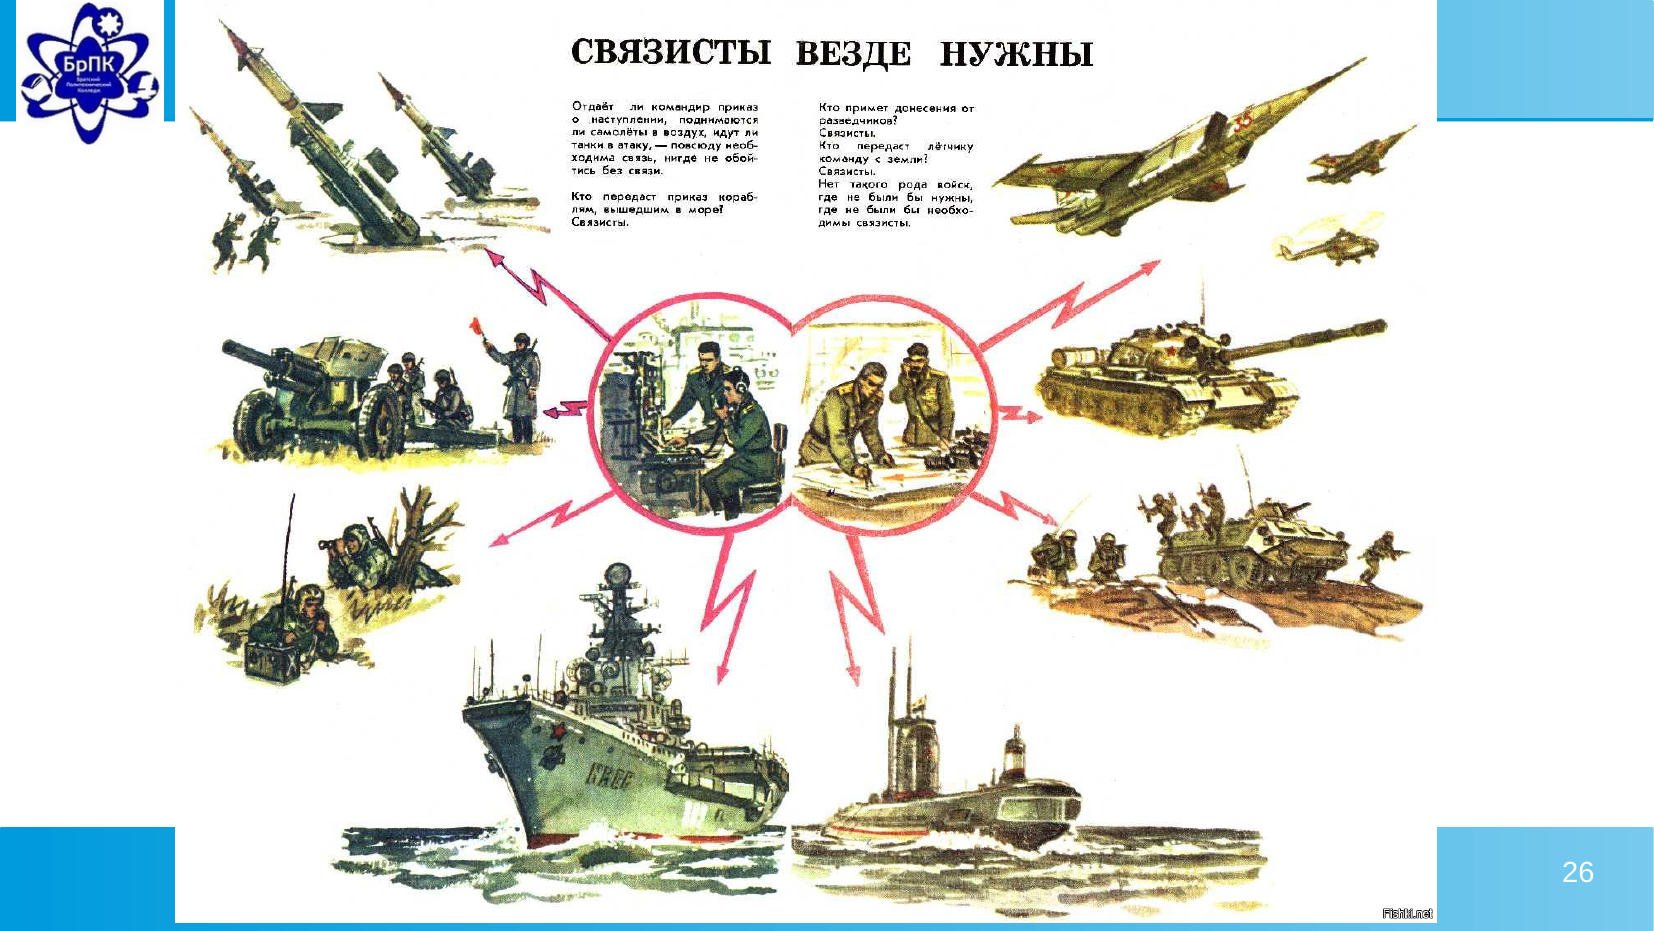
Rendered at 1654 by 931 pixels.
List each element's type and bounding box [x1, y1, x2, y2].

picture [16, 0, 164, 147]
picture [175, 0, 1437, 923]
